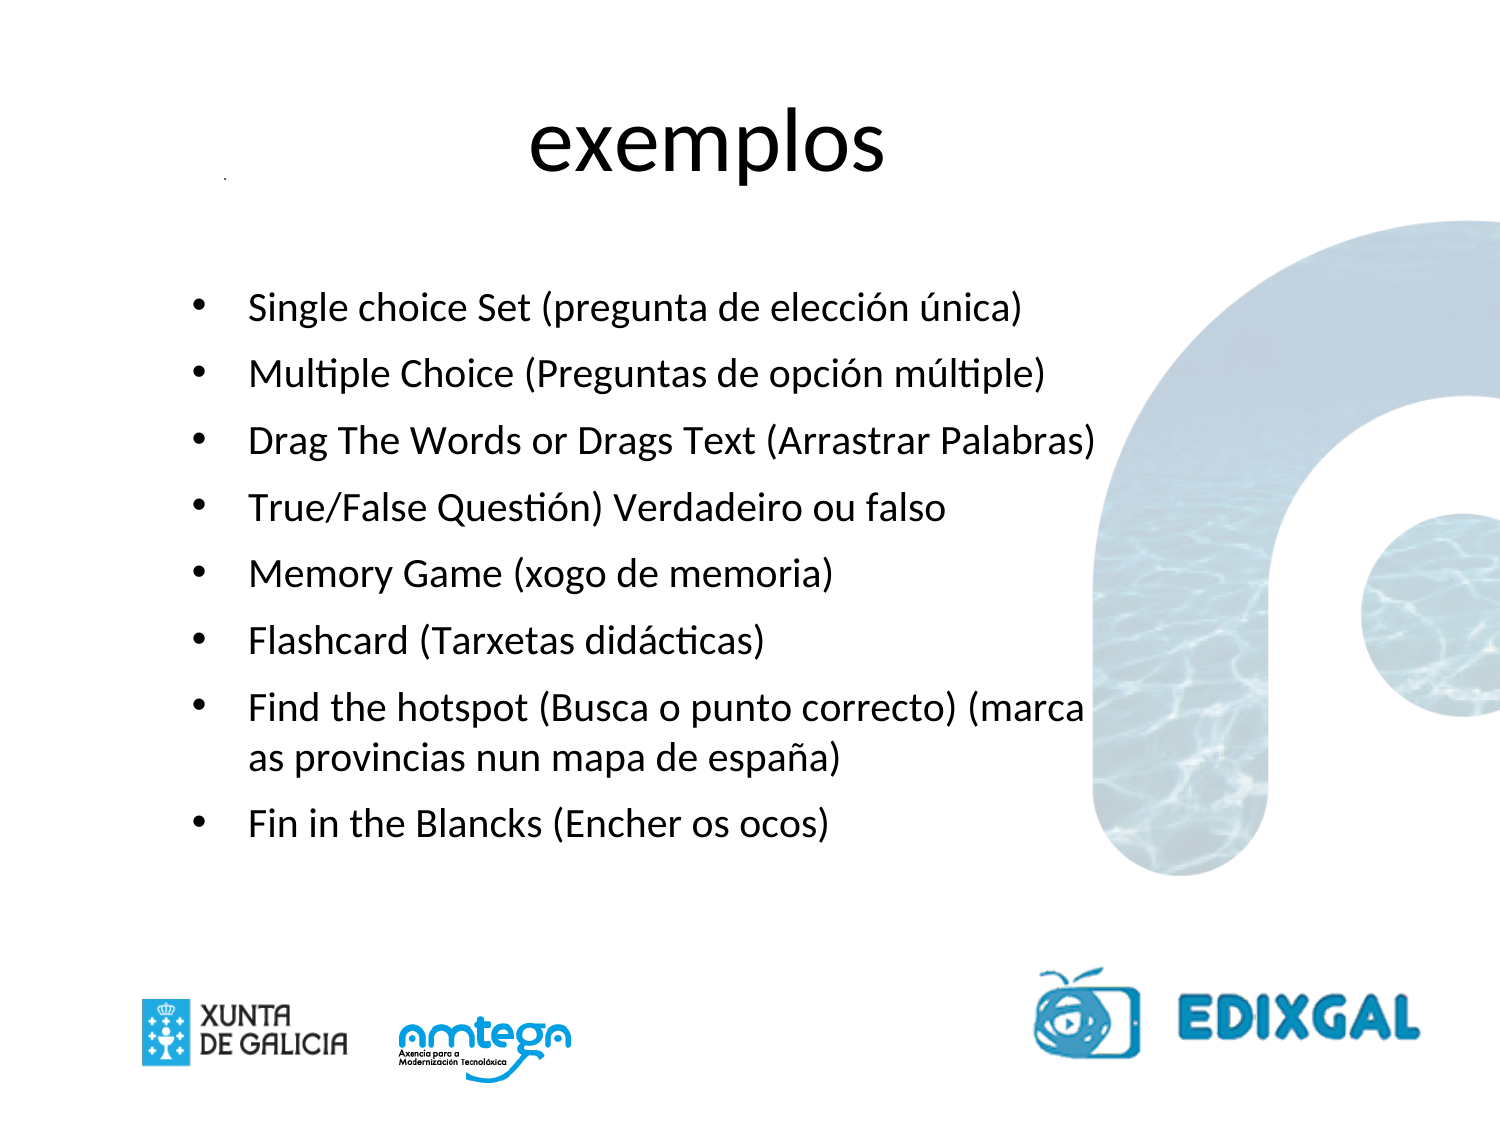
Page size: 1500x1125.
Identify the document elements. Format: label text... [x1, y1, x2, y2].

list Single choice Set (pregunta de elección única) Multiple Choice (Preguntas de opción múltiple) Drag The Words or Drags Text (Arrastrar Palabras) True/False Questión) Verdadeiro ou falso Memory Game (xogo de memoria) Flashcard (Tarxetas didácticas) Find the hotspot (Busca o punto correcto) (marca as provincias nun mapa de españa) Fin in the Blancks (Encher os ocos) [177, 271, 1019, 662]
title exemplos [32, 16, 1383, 252]
picture [105, 978, 372, 1079]
picture [1019, 149, 1500, 926]
picture [1027, 966, 1430, 1063]
picture [375, 996, 586, 1102]
